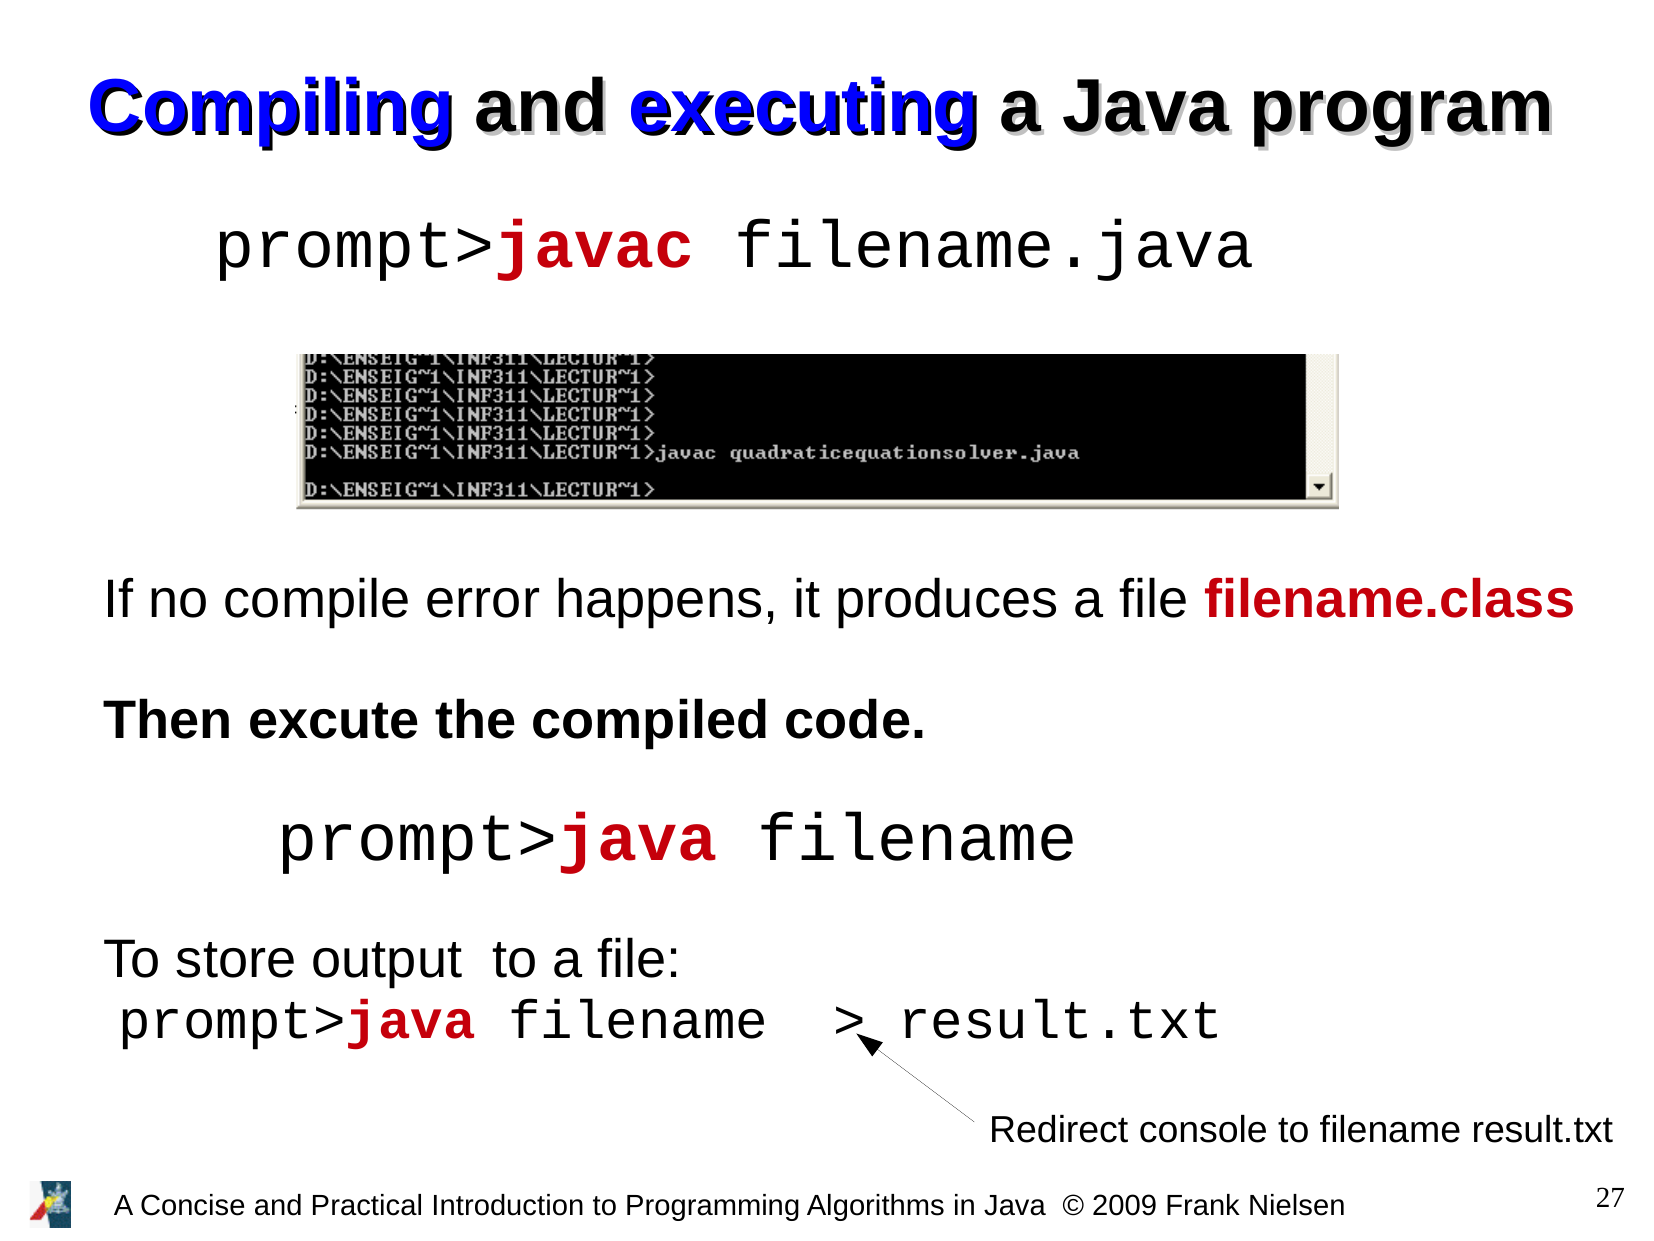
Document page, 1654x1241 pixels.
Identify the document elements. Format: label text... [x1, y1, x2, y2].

text_box If no compile error happens, it produces a file filename.class Then excute the compiled code. [88, 561, 1591, 763]
picture [295, 354, 1339, 514]
text_box To store output to a file: prompt>java filename > result.txt [88, 921, 1271, 1062]
picture [29, 1181, 71, 1228]
text_box Compiling and executing a Java program [73, 56, 1601, 254]
text_box Redirect console to filename result.txt [974, 1100, 1629, 1158]
text_box prompt>java filename [262, 797, 1093, 888]
text_box prompt>javac filename.java [200, 204, 1270, 296]
